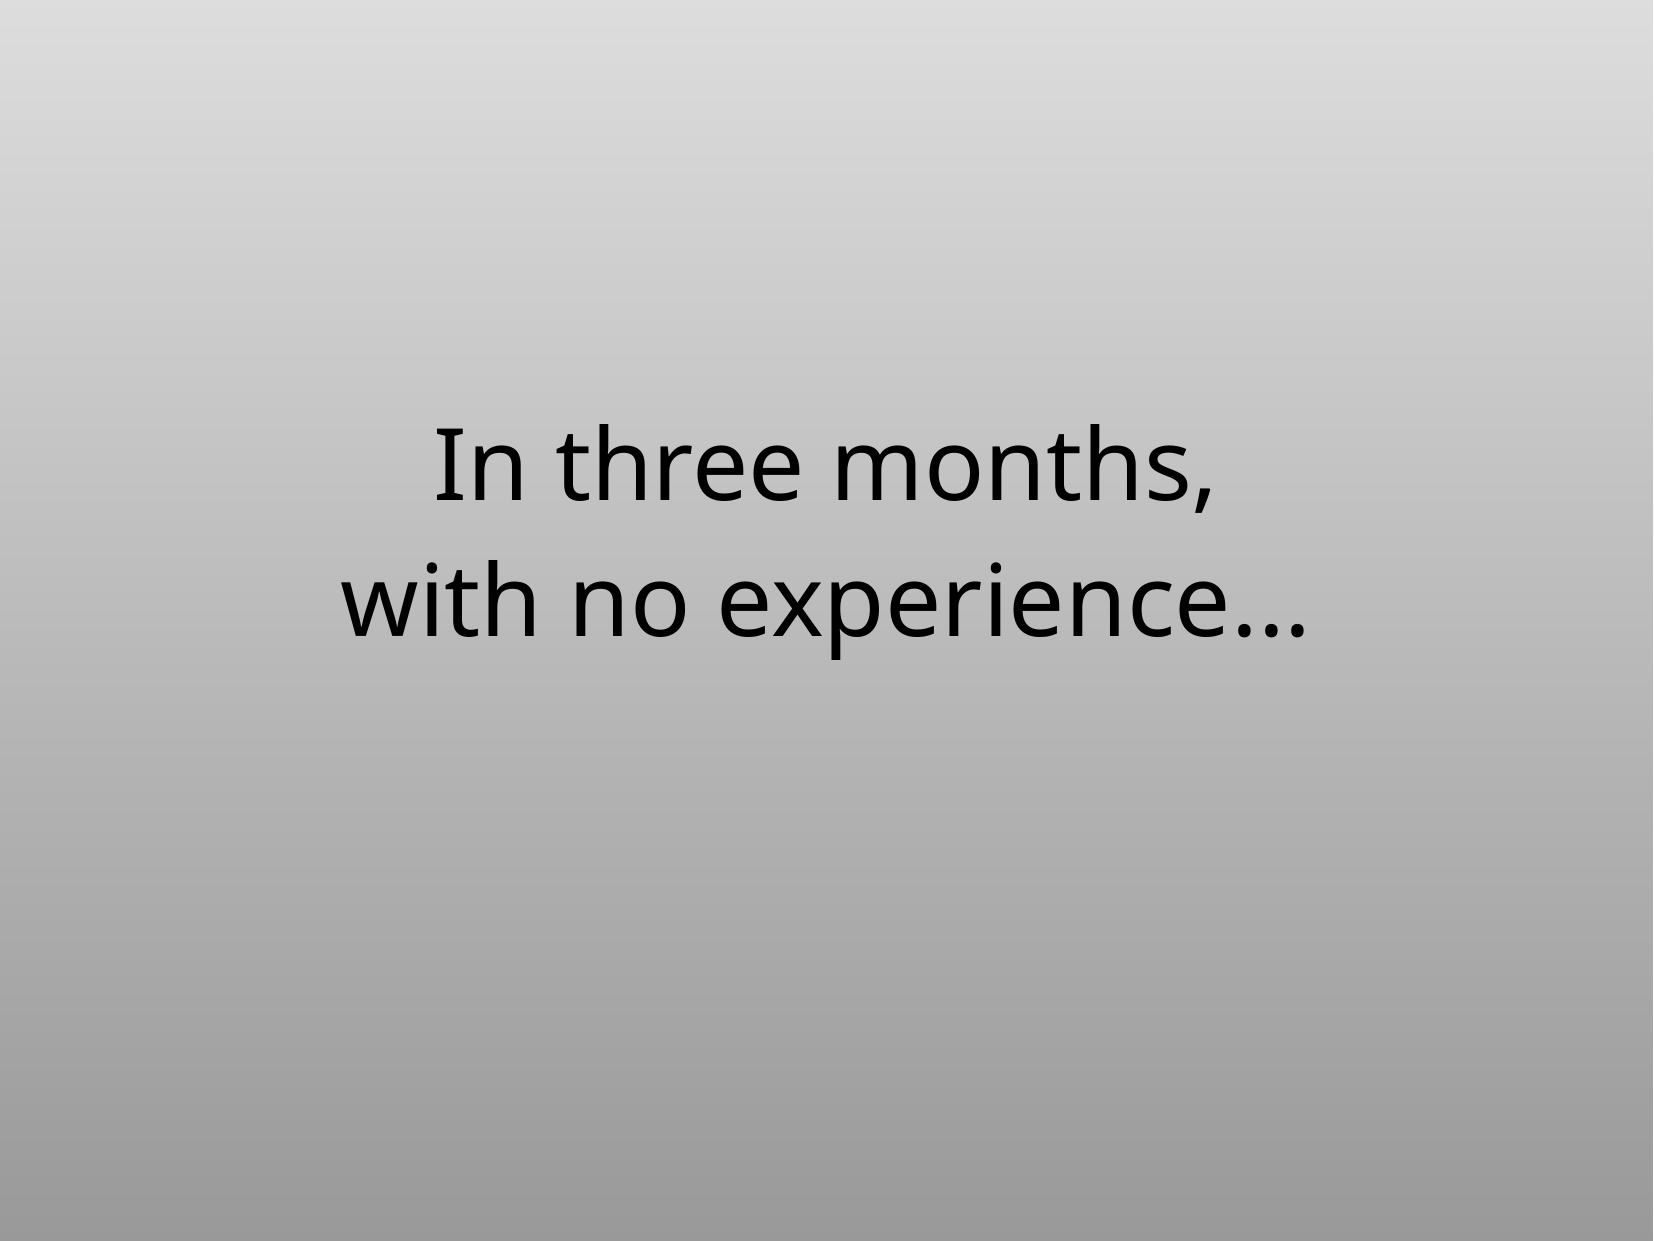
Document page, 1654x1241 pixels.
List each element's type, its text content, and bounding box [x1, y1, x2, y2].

subtitle In three months, with no experience... [82, 49, 1571, 1010]
